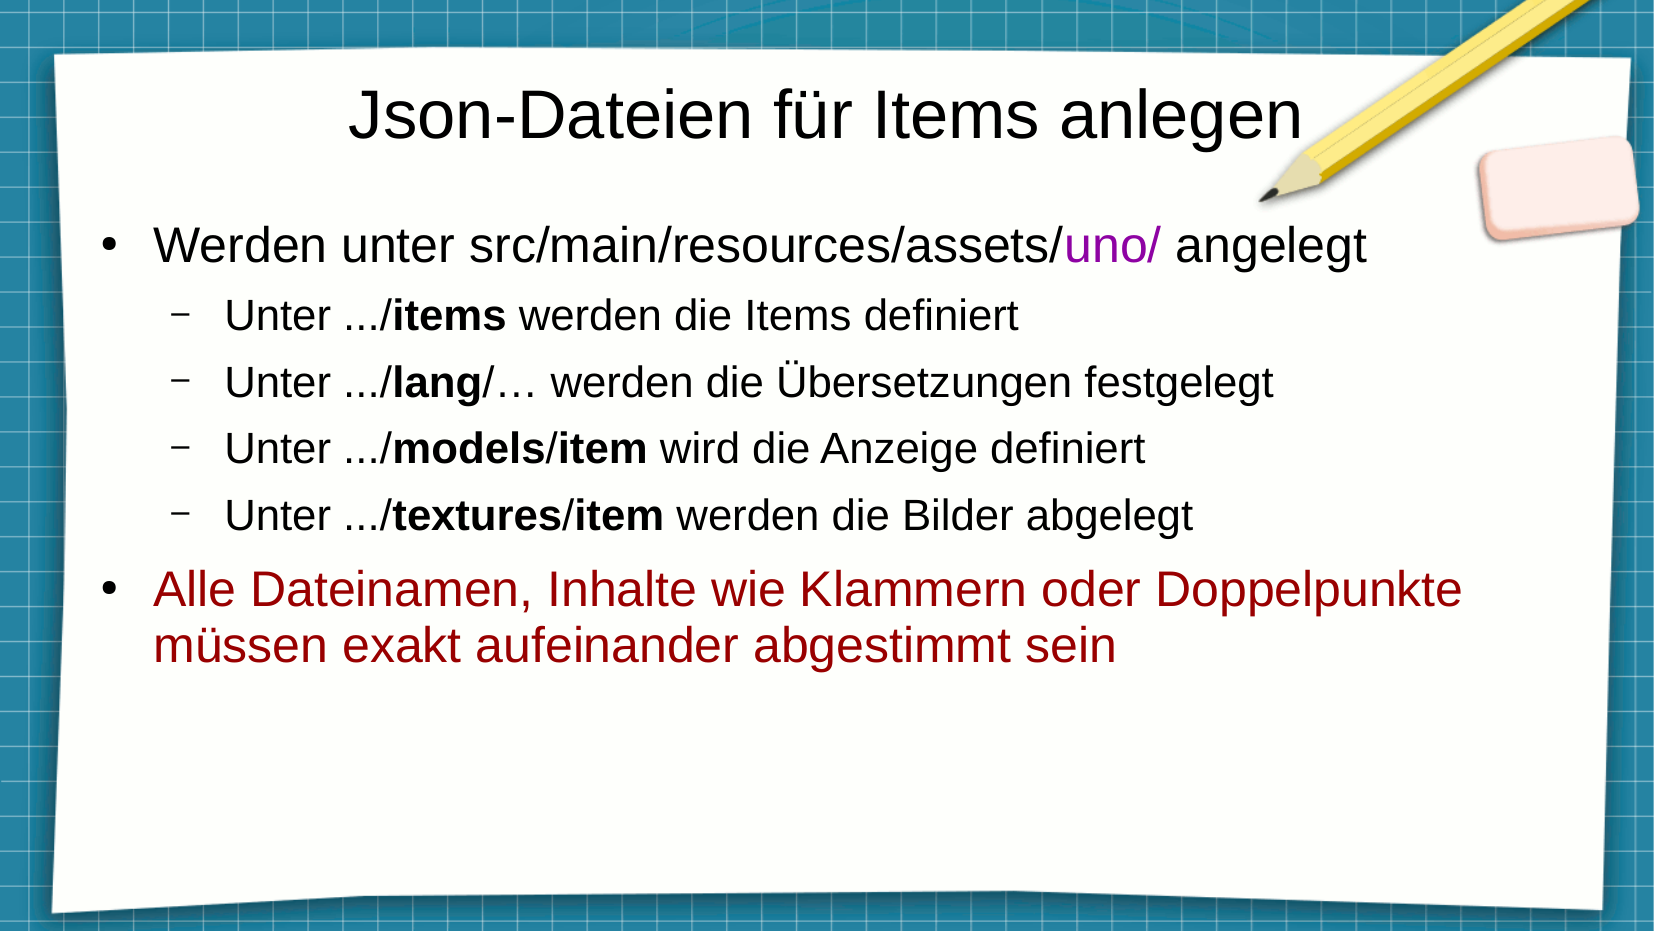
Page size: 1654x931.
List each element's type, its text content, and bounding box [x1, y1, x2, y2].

picture [0, 0, 1654, 931]
title Json-Dateien für Items anlegen [82, 37, 1571, 193]
list Werden unter src/main/resources/assets/uno/ angelegt Unter .../items werden die Items definiert Unter .../lang/… werden die Übersetzungen festgelegt Unter .../models/item wird die Anzeige definiert Unter .../textures/item werden die Bilder abgelegt Alle Dateinamen, Inhalte wie Klammern oder Doppelpunkte müssen exakt aufeinander abgestimmt sein [82, 217, 1571, 758]
